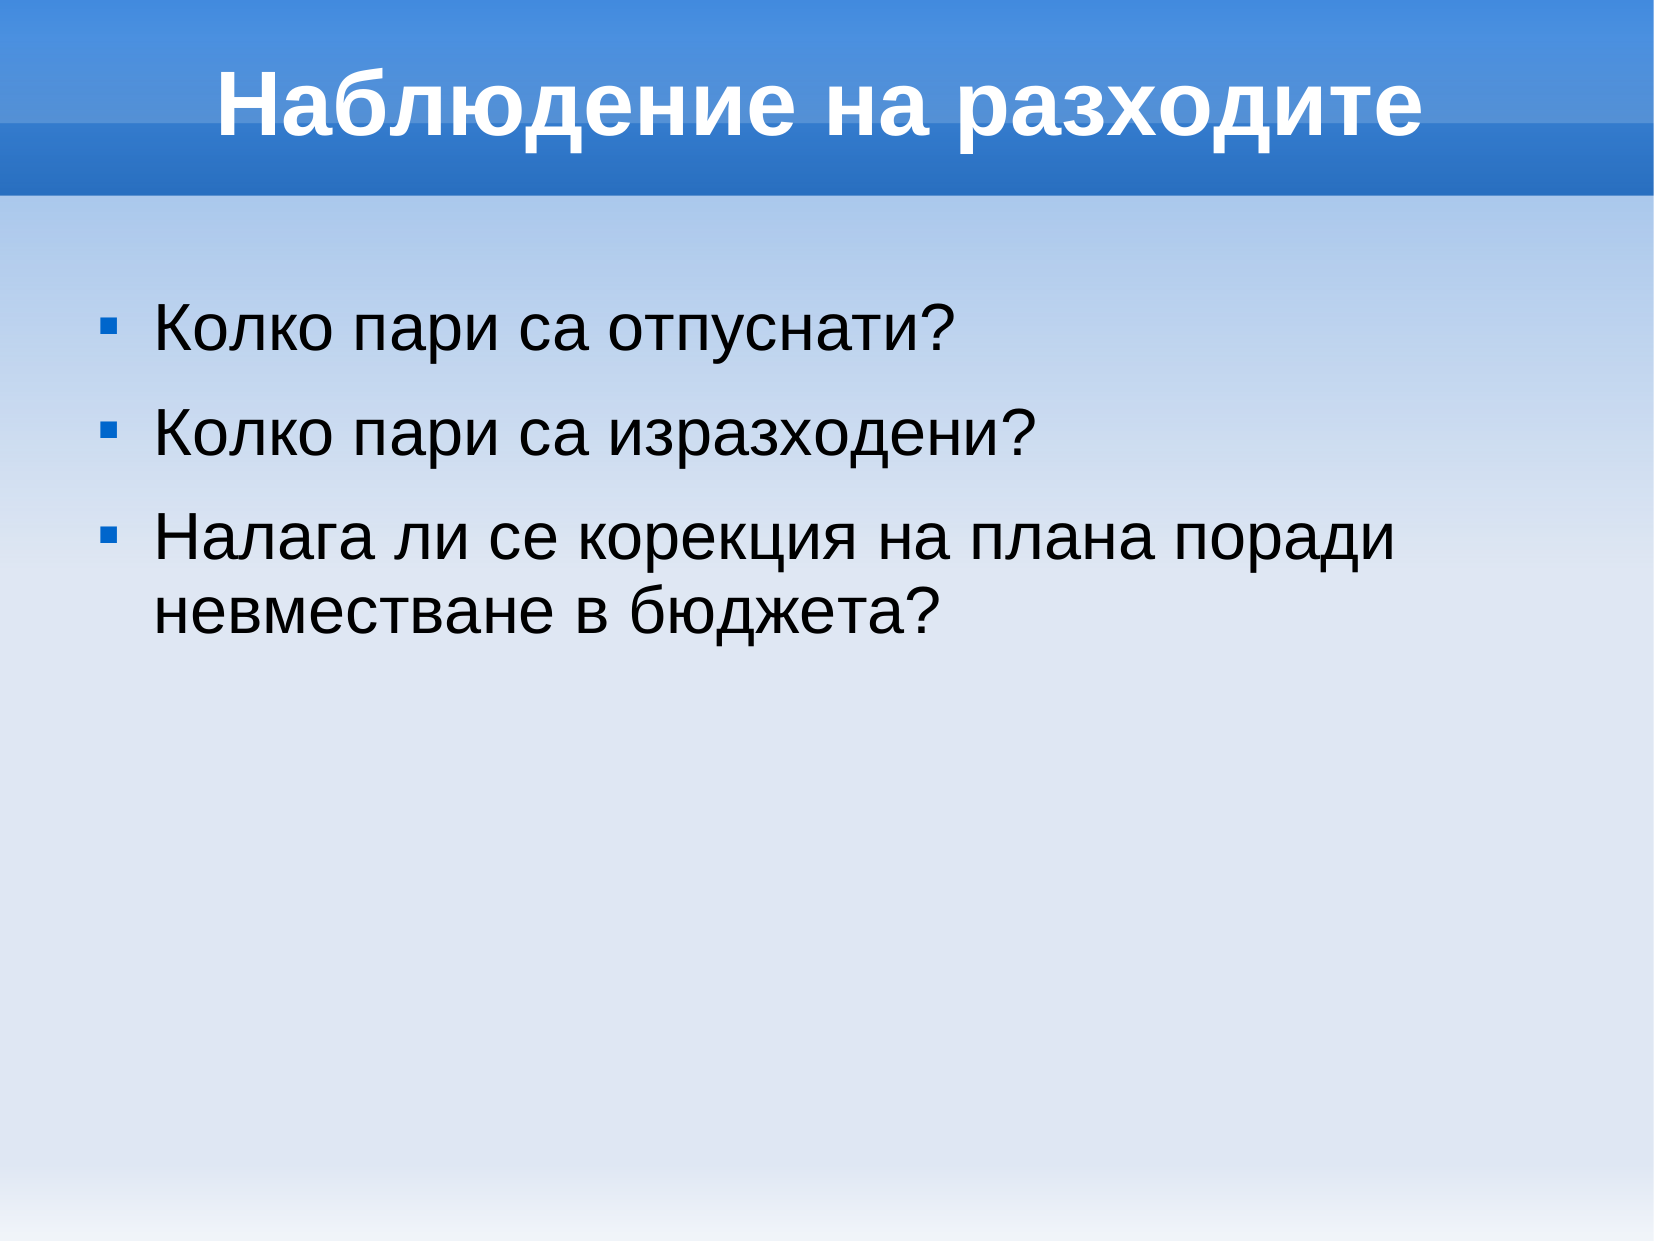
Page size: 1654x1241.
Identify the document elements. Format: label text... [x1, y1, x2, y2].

title Наблюдение на разходите [76, 0, 1565, 208]
picture [0, 0, 1654, 1241]
list Колко пари са отпуснати? Колко пари са изразходени? Налага ли се корекция на плана поради невместване в бюджета? [82, 290, 1571, 1109]
